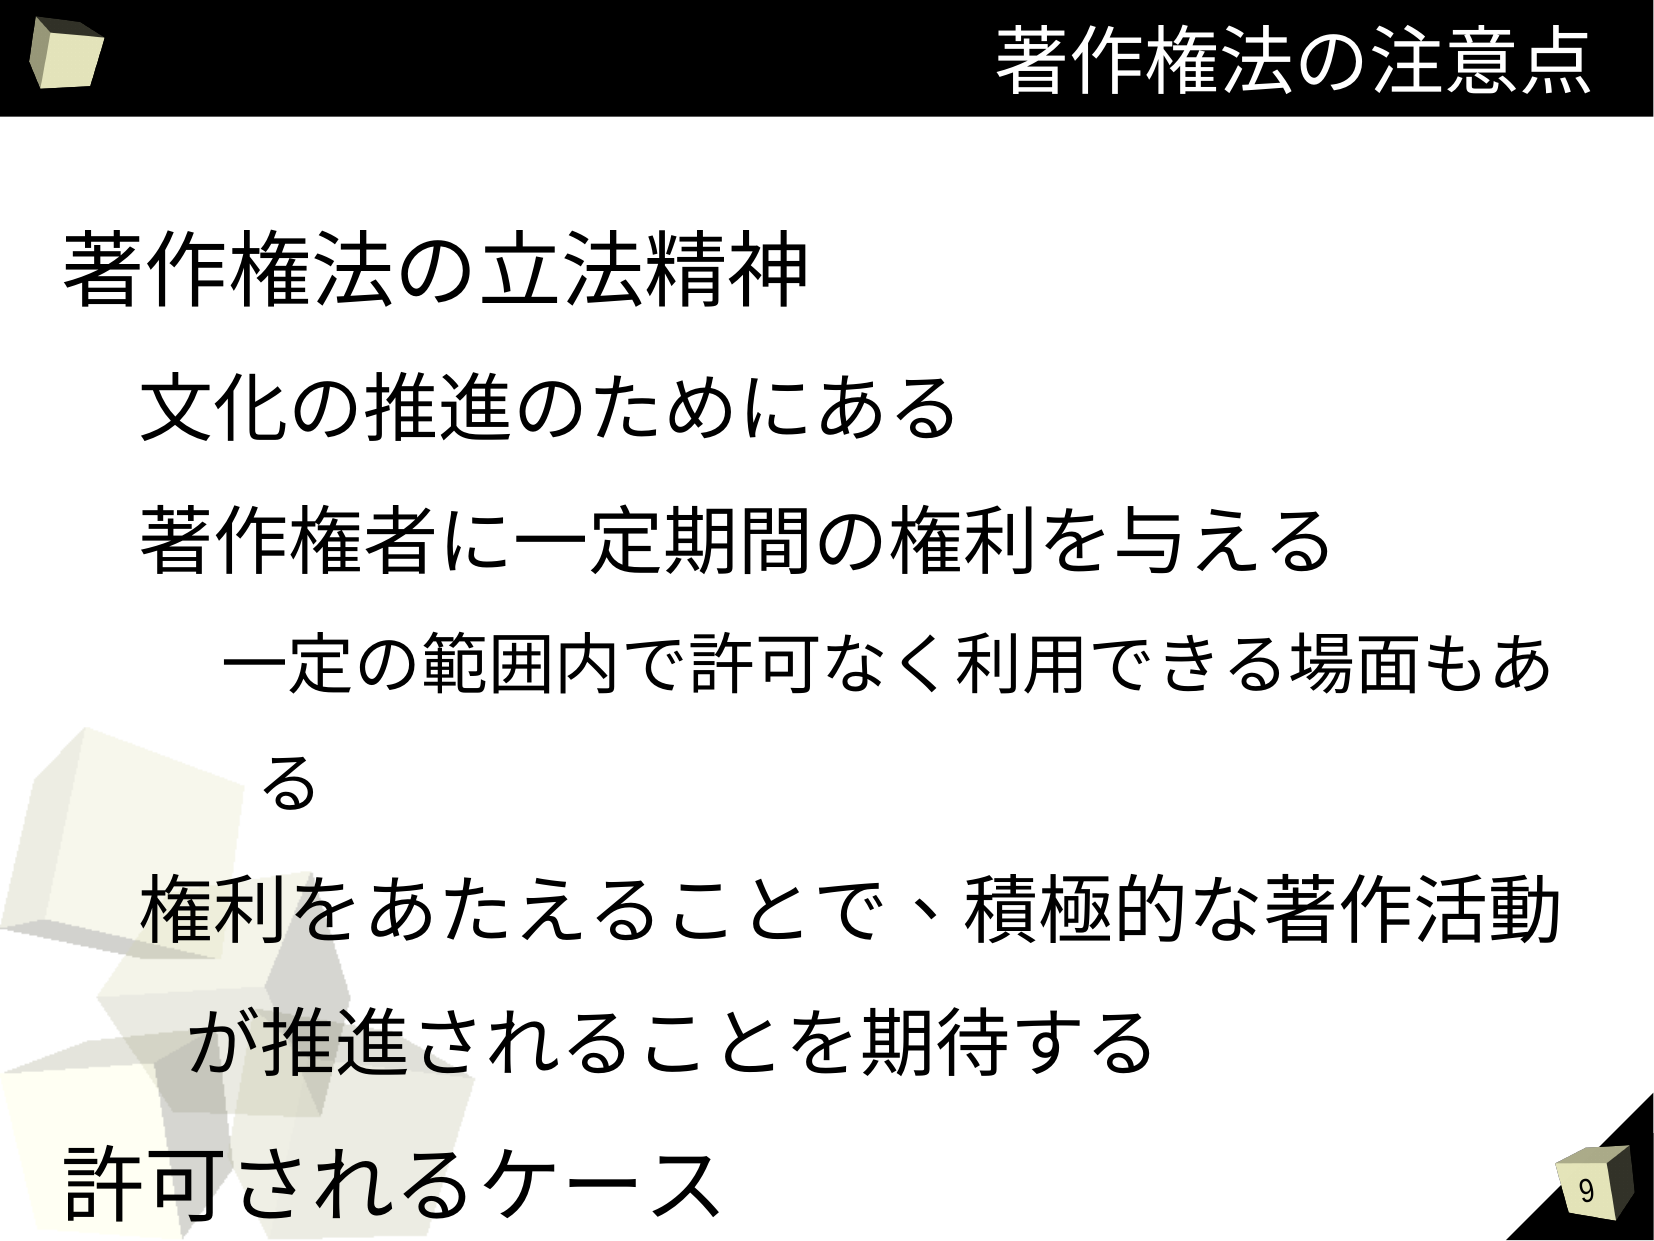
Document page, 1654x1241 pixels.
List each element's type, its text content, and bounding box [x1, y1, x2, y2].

title 著作権法の注意点 [118, 0, 1595, 119]
list 著作権法の立法精神 文化の推進のためにある 著作権者に一定期間の権利を与える 一定の範囲内で許可なく利用できる場面もある 権利をあたえることで、積極的な著作活動が推進されることを期待する 許可されるケース 出典を明記した上での適切な範囲での引用 教育、研究目的 ...など [44, 177, 1611, 1214]
picture [0, 726, 477, 1241]
